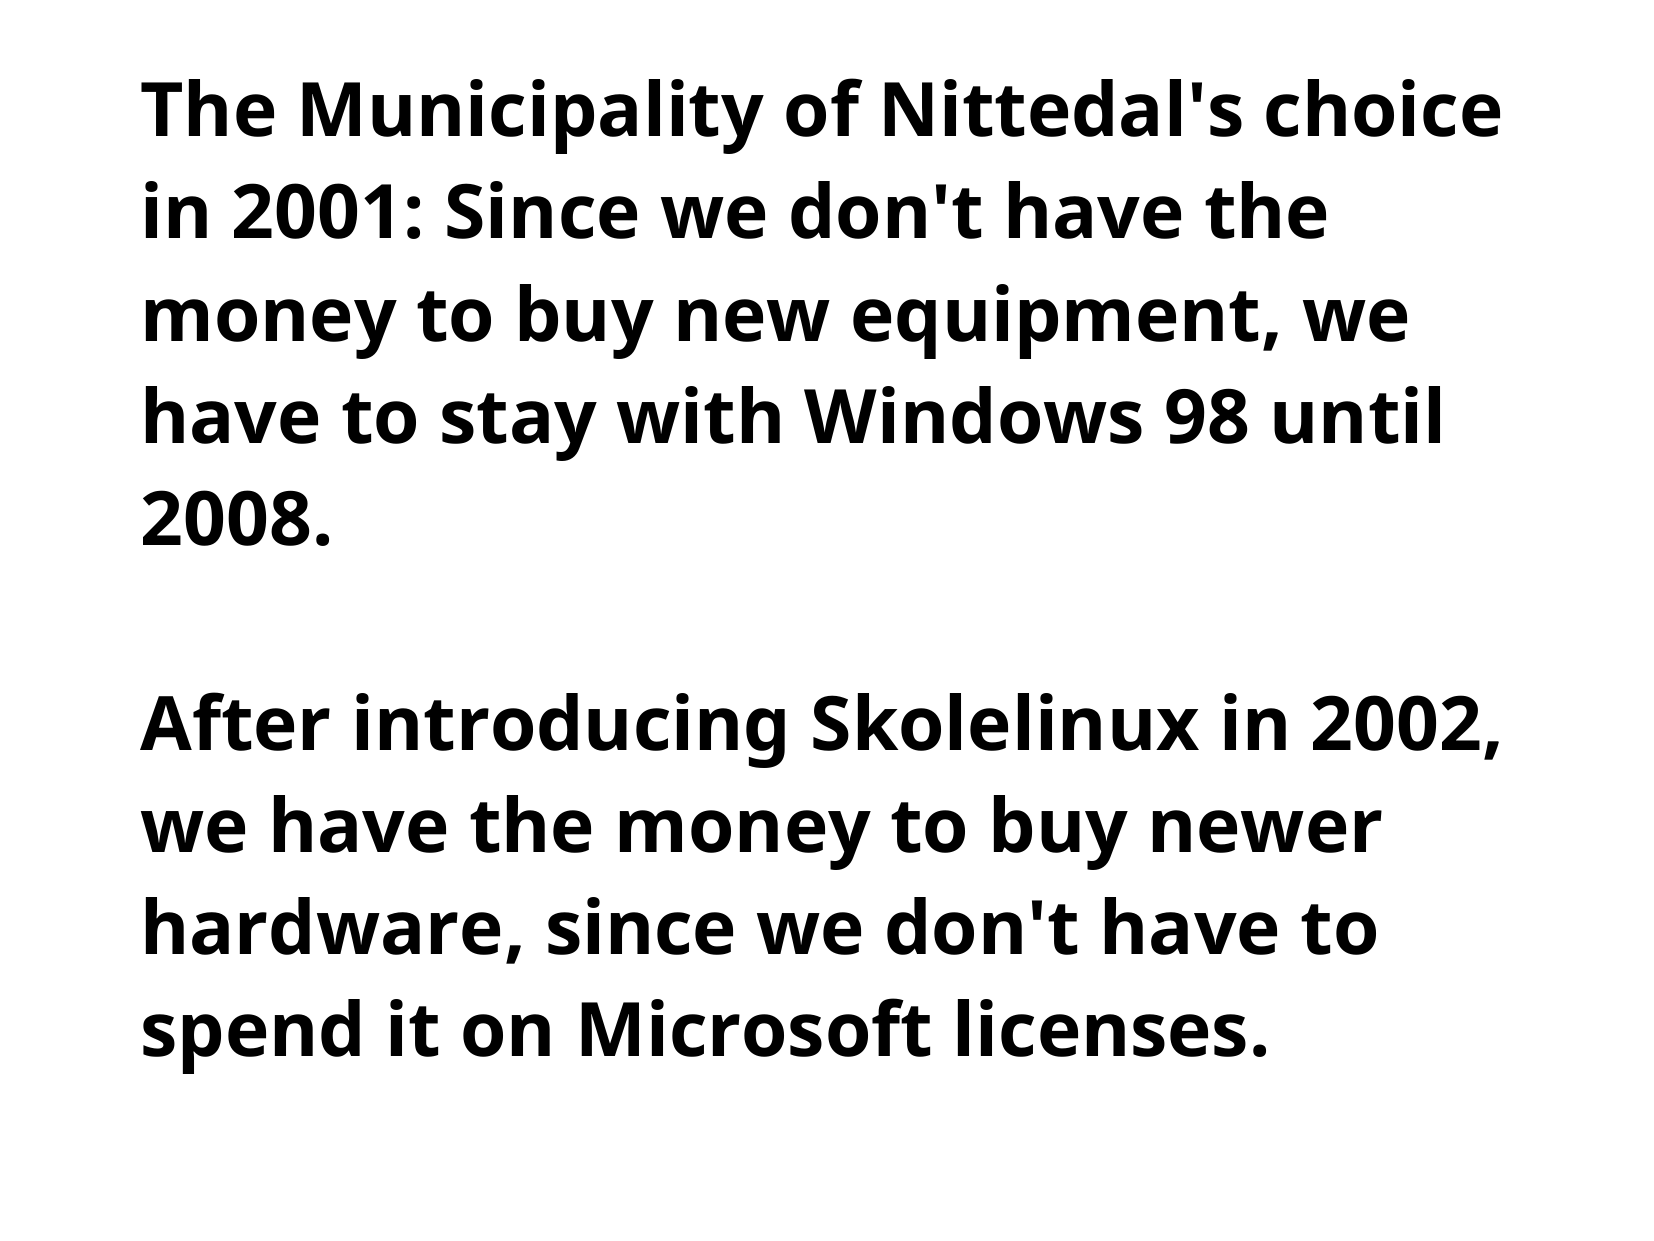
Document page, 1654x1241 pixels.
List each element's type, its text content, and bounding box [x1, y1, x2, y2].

title The Municipality of Nittedal's choice in 2001: Since we don't have the money to buy new equipment, we have to stay with Windows 98 until 2008. After introducing Skolelinux in 2002, we have the money to buy newer hardware, since we don't have to spend it on Microsoft licenses. [140, 65, 1553, 1070]
